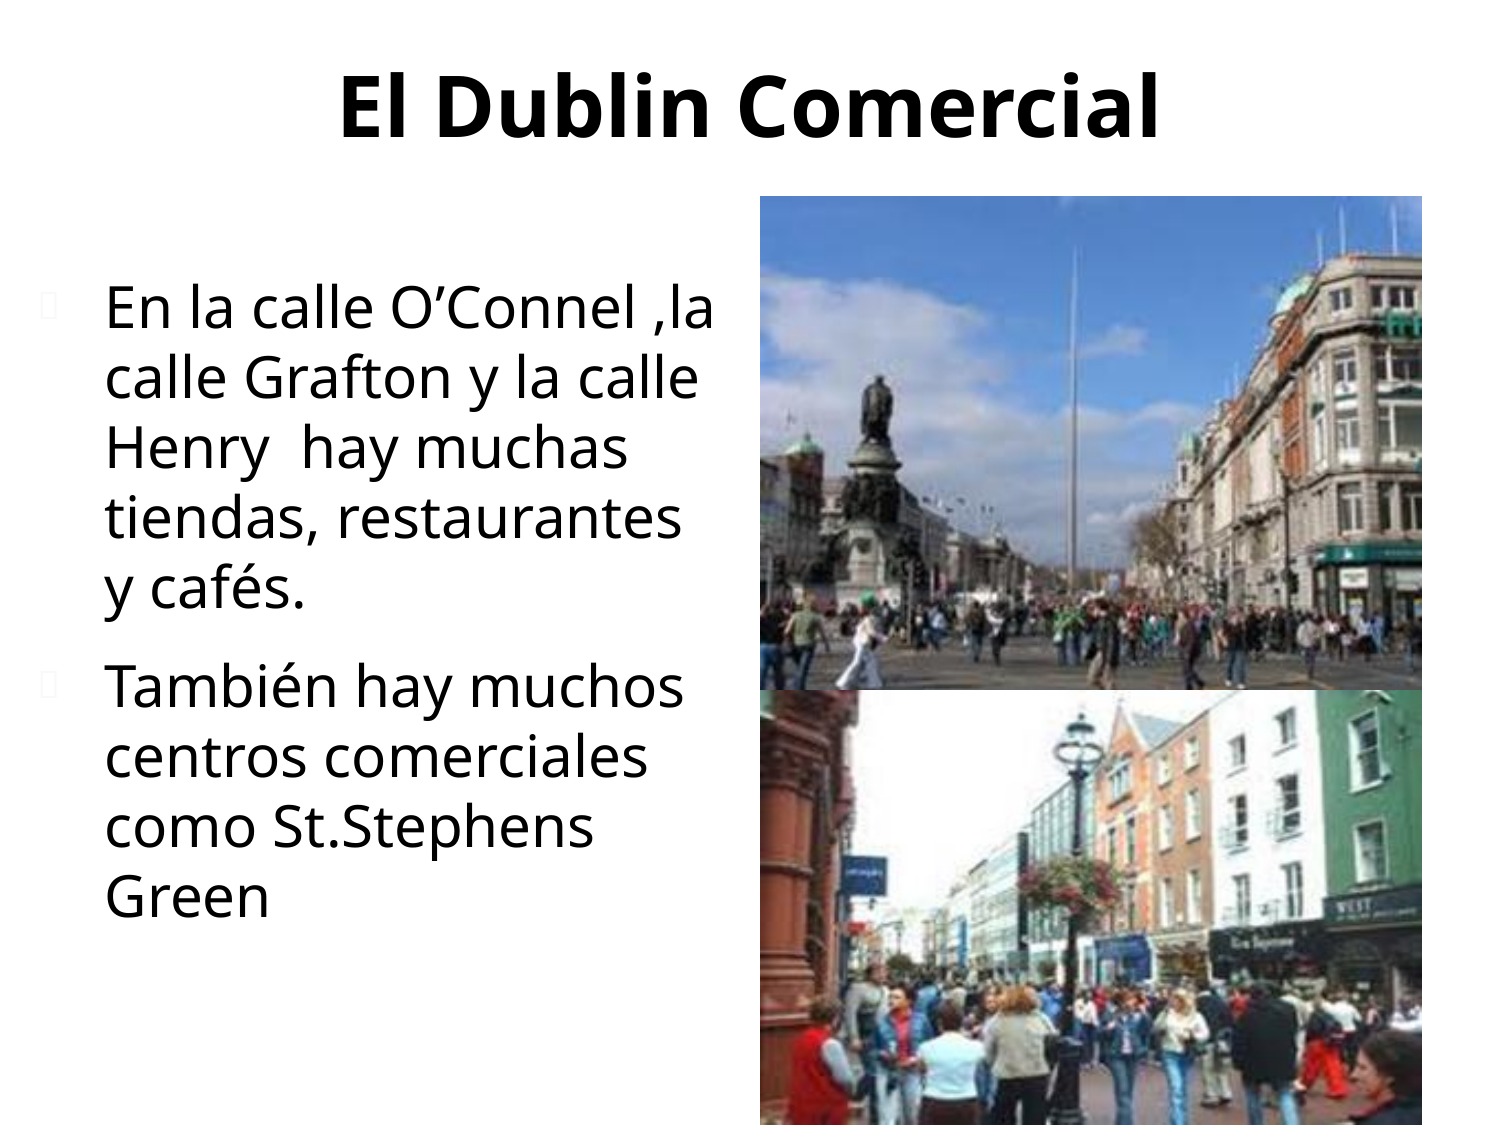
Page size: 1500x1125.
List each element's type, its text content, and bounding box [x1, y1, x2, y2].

picture [760, 196, 1422, 1125]
title El Dublin Comercial [75, 45, 1425, 233]
list En la calle O’Connel ,la calle Grafton y la calle Henry hay muchas tiendas, restaurantes y cafés. También hay muchos centros comerciales como St.Stephens Green e [0, 262, 738, 1125]
